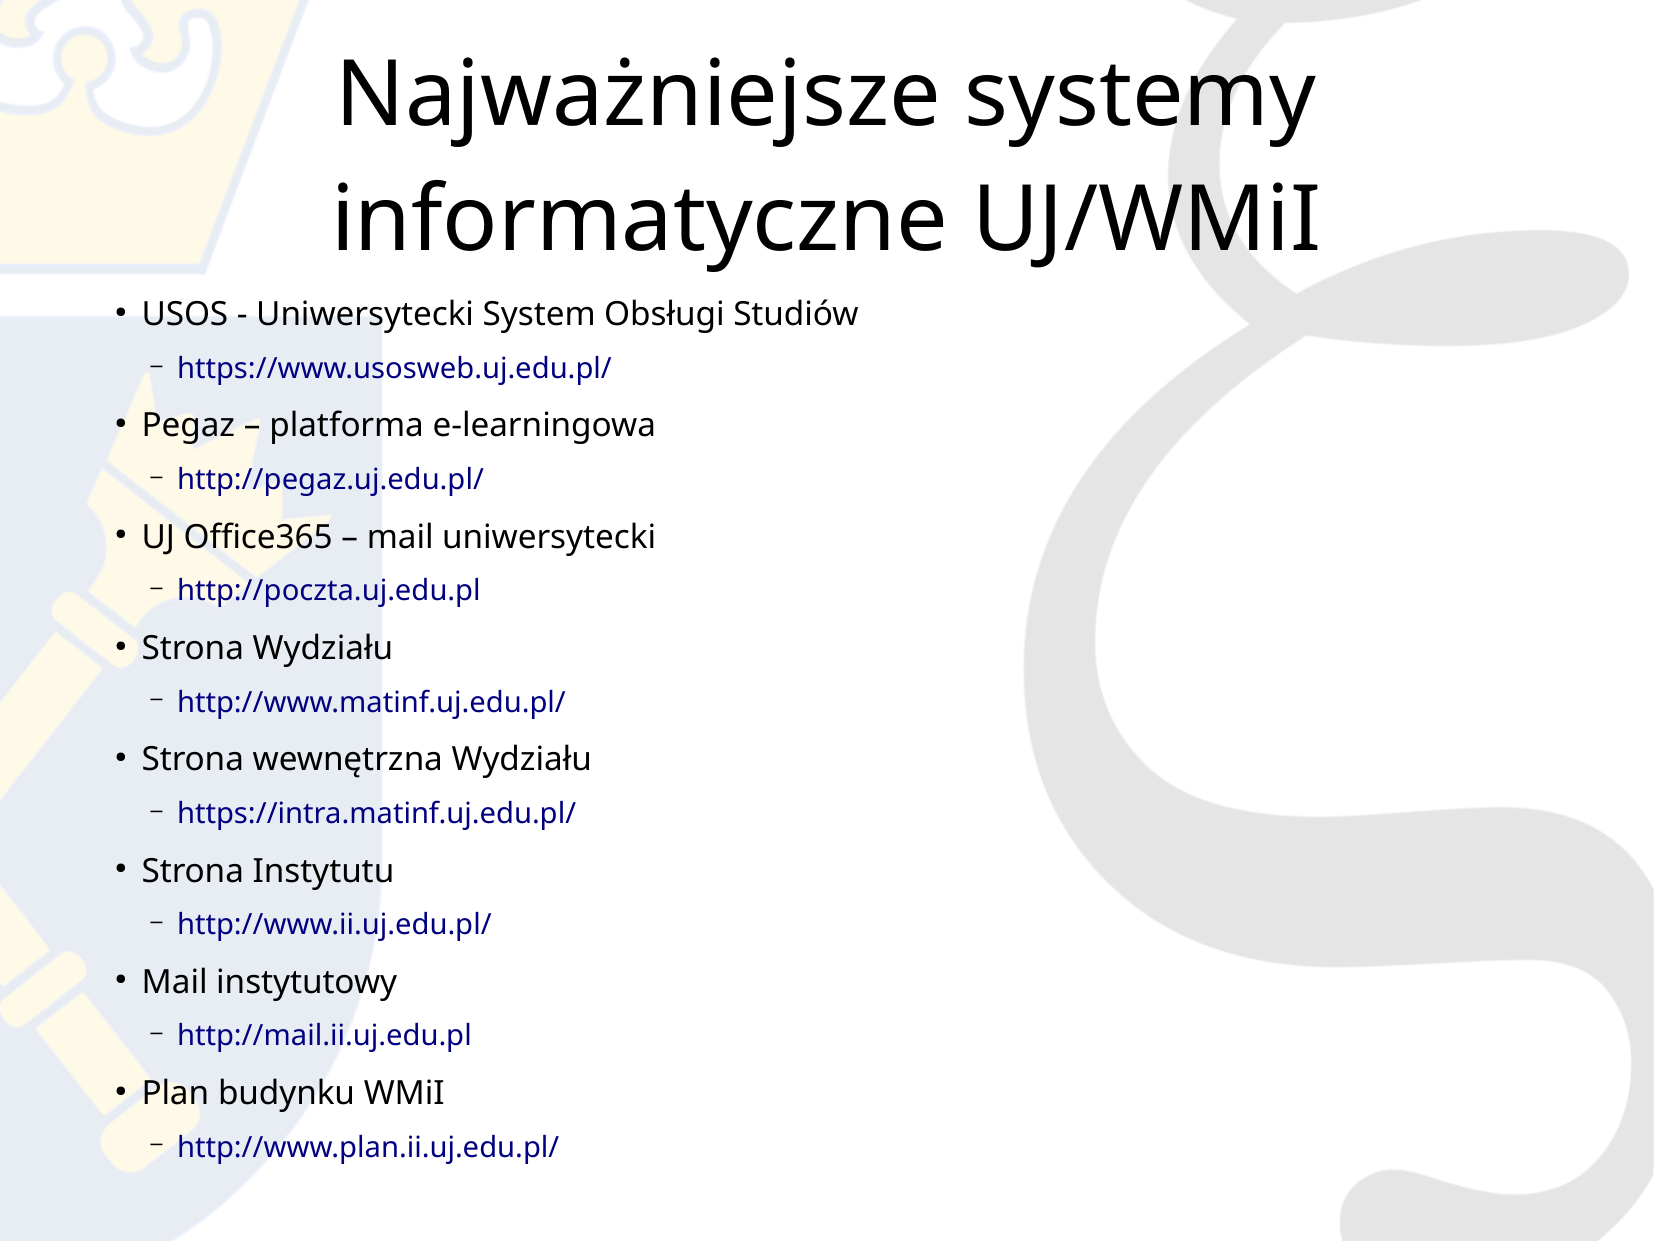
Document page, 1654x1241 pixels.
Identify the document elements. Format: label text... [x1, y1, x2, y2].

title Najważniejsze systemy informatyczne UJ/WMiI [82, 49, 1571, 257]
picture [0, 0, 1654, 1241]
list USOS - Uniwersytecki System Obsługi Studiów https://www.usosweb.uj.edu.pl/ Pegaz – platforma e-learningowa http://pegaz.uj.edu.pl/ UJ Office365 – mail uniwersytecki http://poczta.uj.edu.pl Strona Wydziału http://www.matinf.uj.edu.pl/ Strona wewnętrzna Wydziału https://intra.matinf.uj.edu.pl/ Strona Instytutu http://www.ii.uj.edu.pl/ Mail instytutowy http://mail.ii.uj.edu.pl Plan budynku WMiI http://www.plan.ii.uj.edu.pl/ [106, 290, 1560, 1170]
